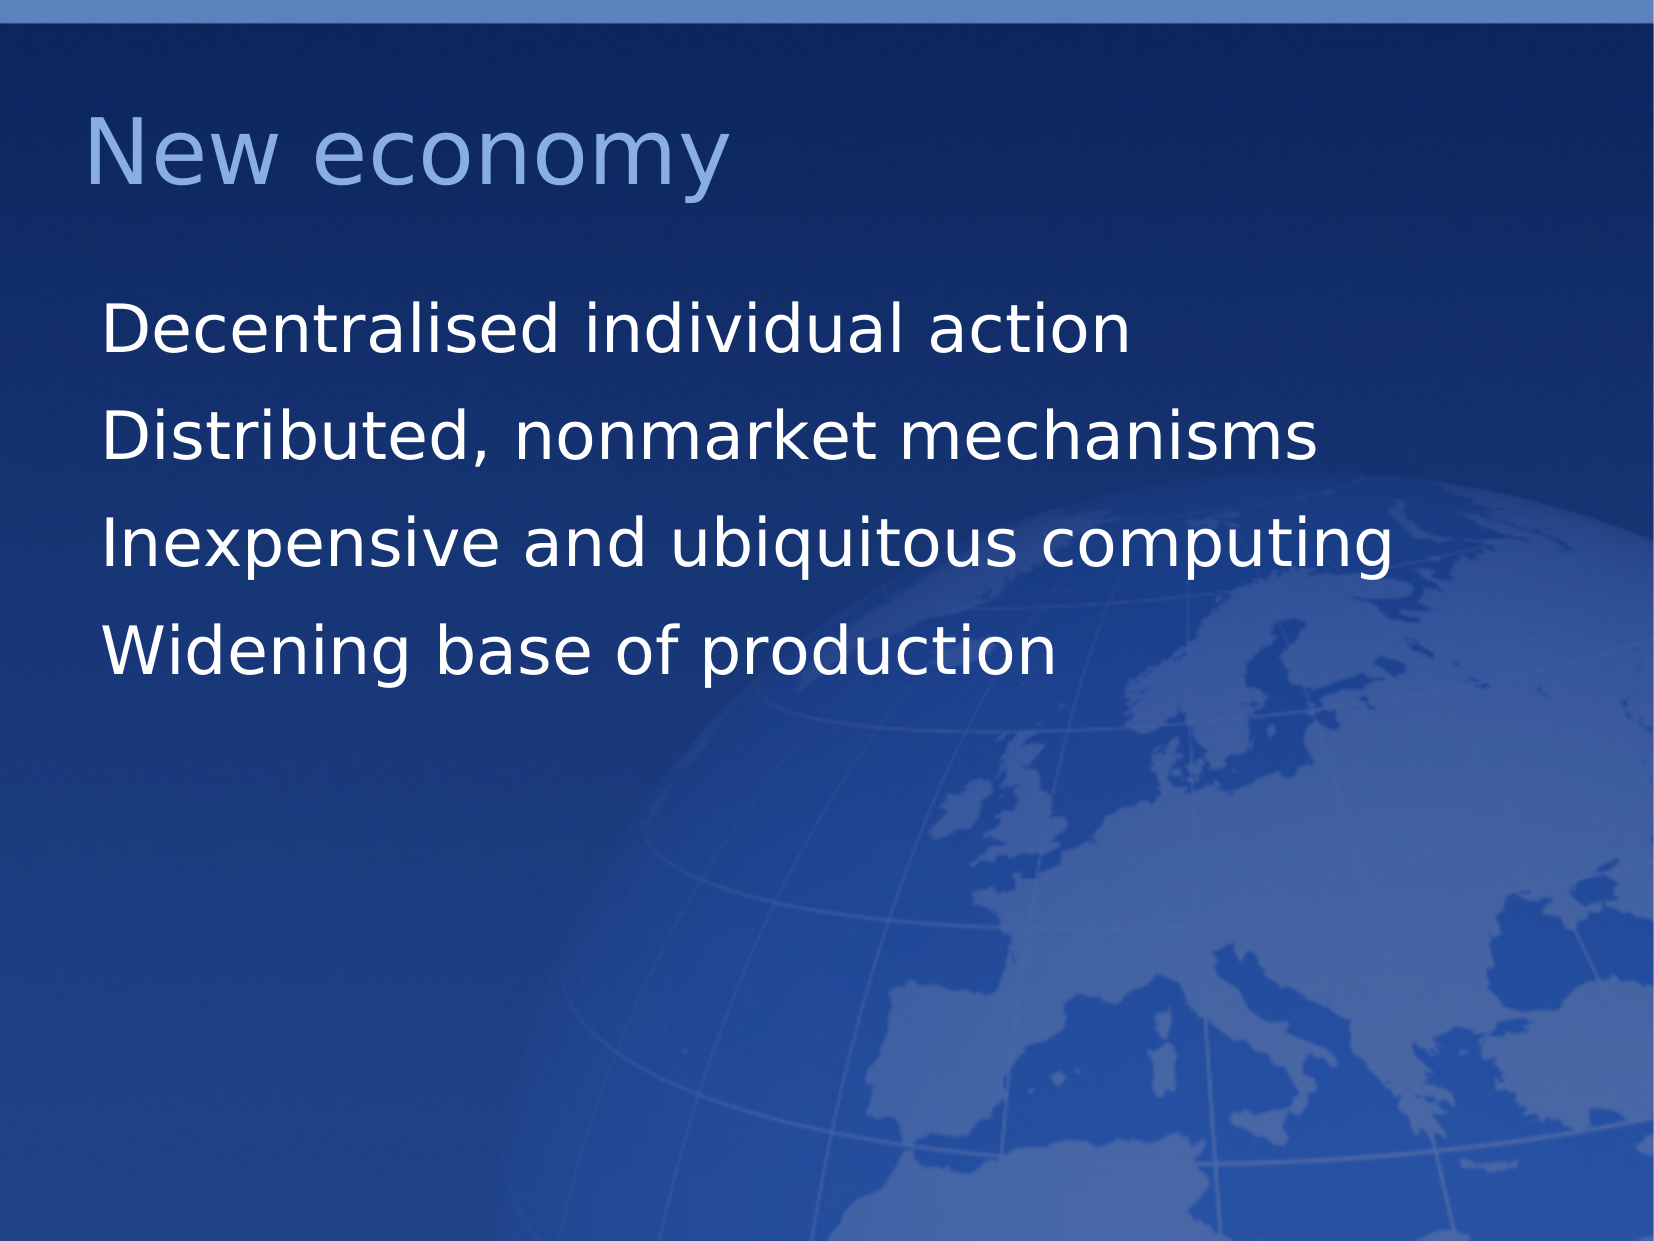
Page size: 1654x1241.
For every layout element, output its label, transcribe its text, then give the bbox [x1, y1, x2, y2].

list Decentralised individual action Distributed, nonmarket mechanisms Inexpensive and ubiquitous computing Widening base of production [82, 290, 1571, 1094]
title New economy [82, 56, 1571, 250]
picture [0, 0, 1654, 1241]
